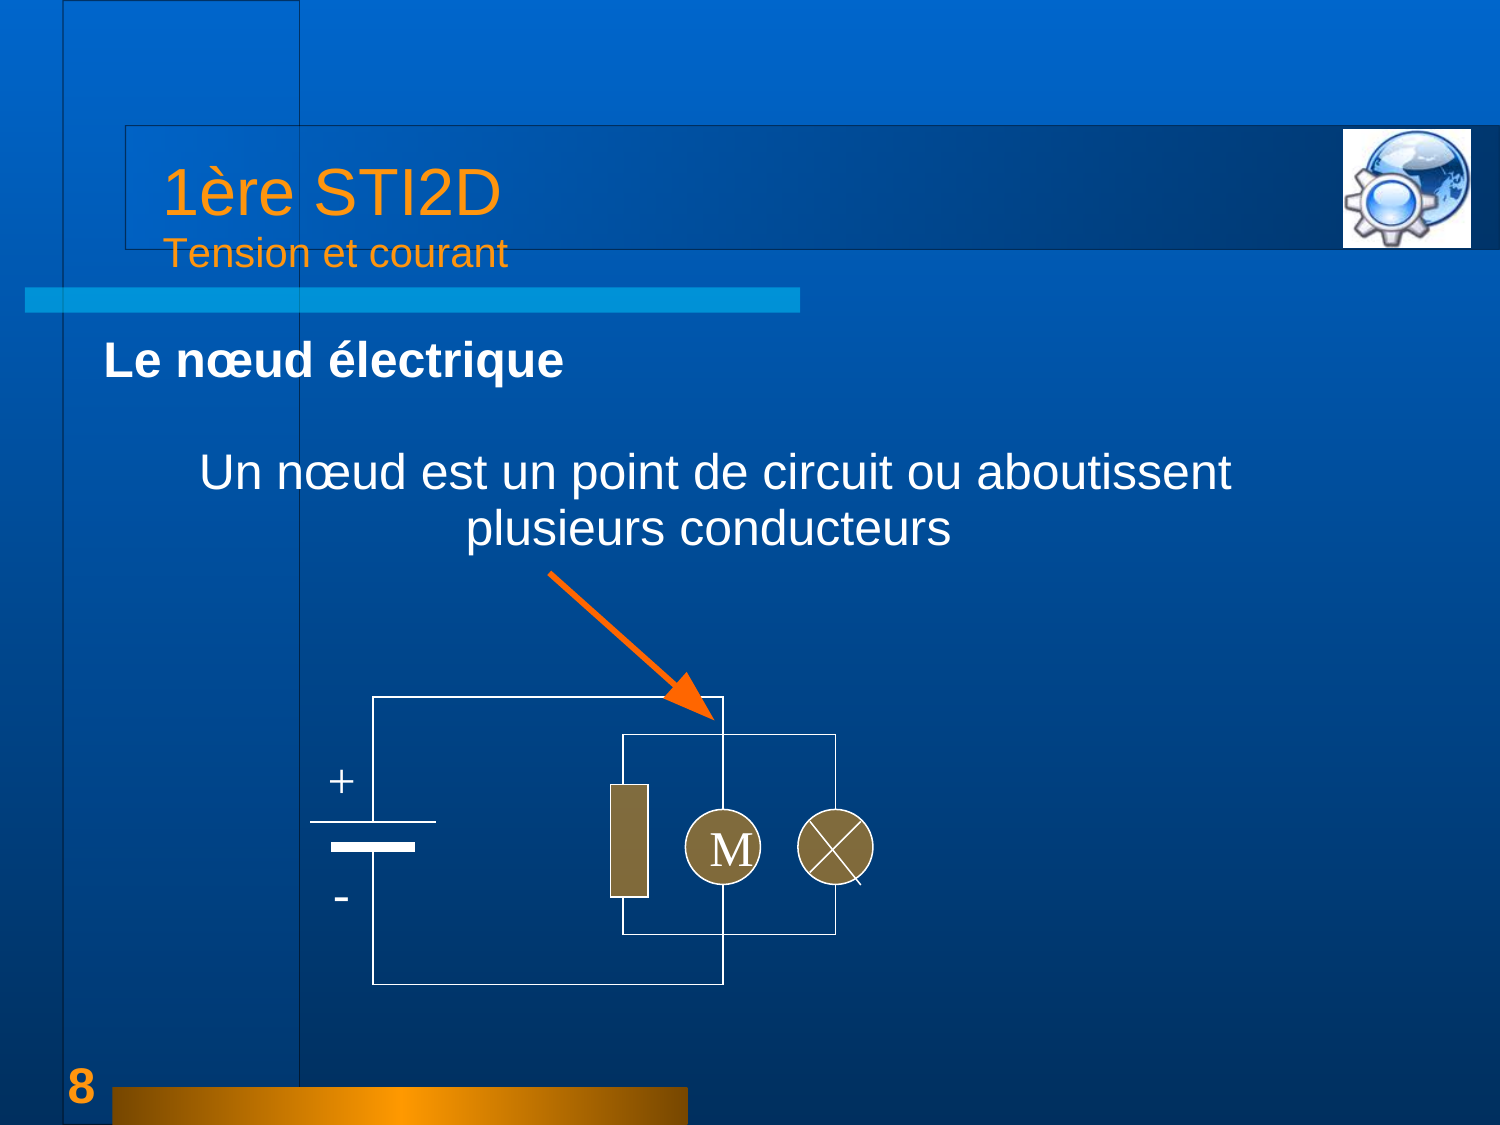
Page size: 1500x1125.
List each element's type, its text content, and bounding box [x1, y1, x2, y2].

picture [1343, 129, 1471, 248]
text_box Le nœud électrique Un nœud est un point de circuit ou aboutissent plusieurs conducteurs [88, 325, 1329, 1013]
text_box M [685, 809, 761, 885]
text_box + [295, 741, 371, 817]
text_box - [300, 853, 365, 930]
text_box [610, 784, 648, 897]
text_box [797, 809, 873, 885]
